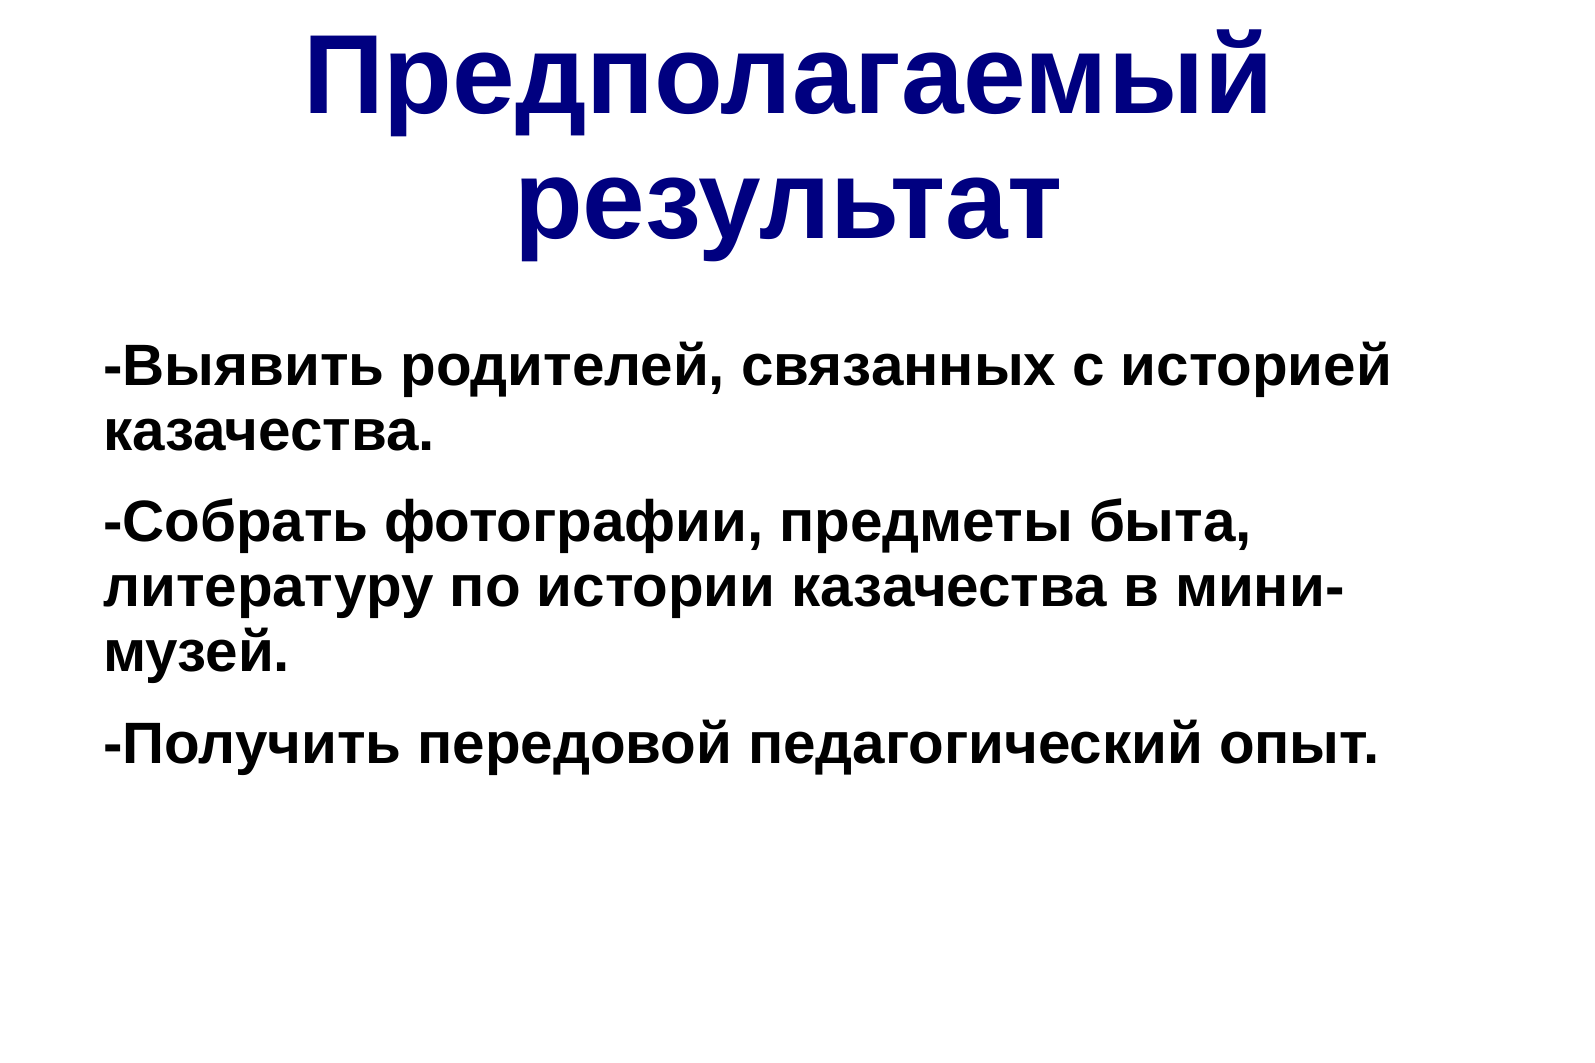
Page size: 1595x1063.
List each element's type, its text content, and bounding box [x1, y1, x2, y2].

table_header -Выявить родителей, связанных с историей казачества. -Собрать фотографии, предметы быта, литературу по истории казачества в мини-музей. -Получить передовой педагогический опыт. [89, 325, 1535, 974]
title Предполагаемый результат [70, 11, 1506, 263]
